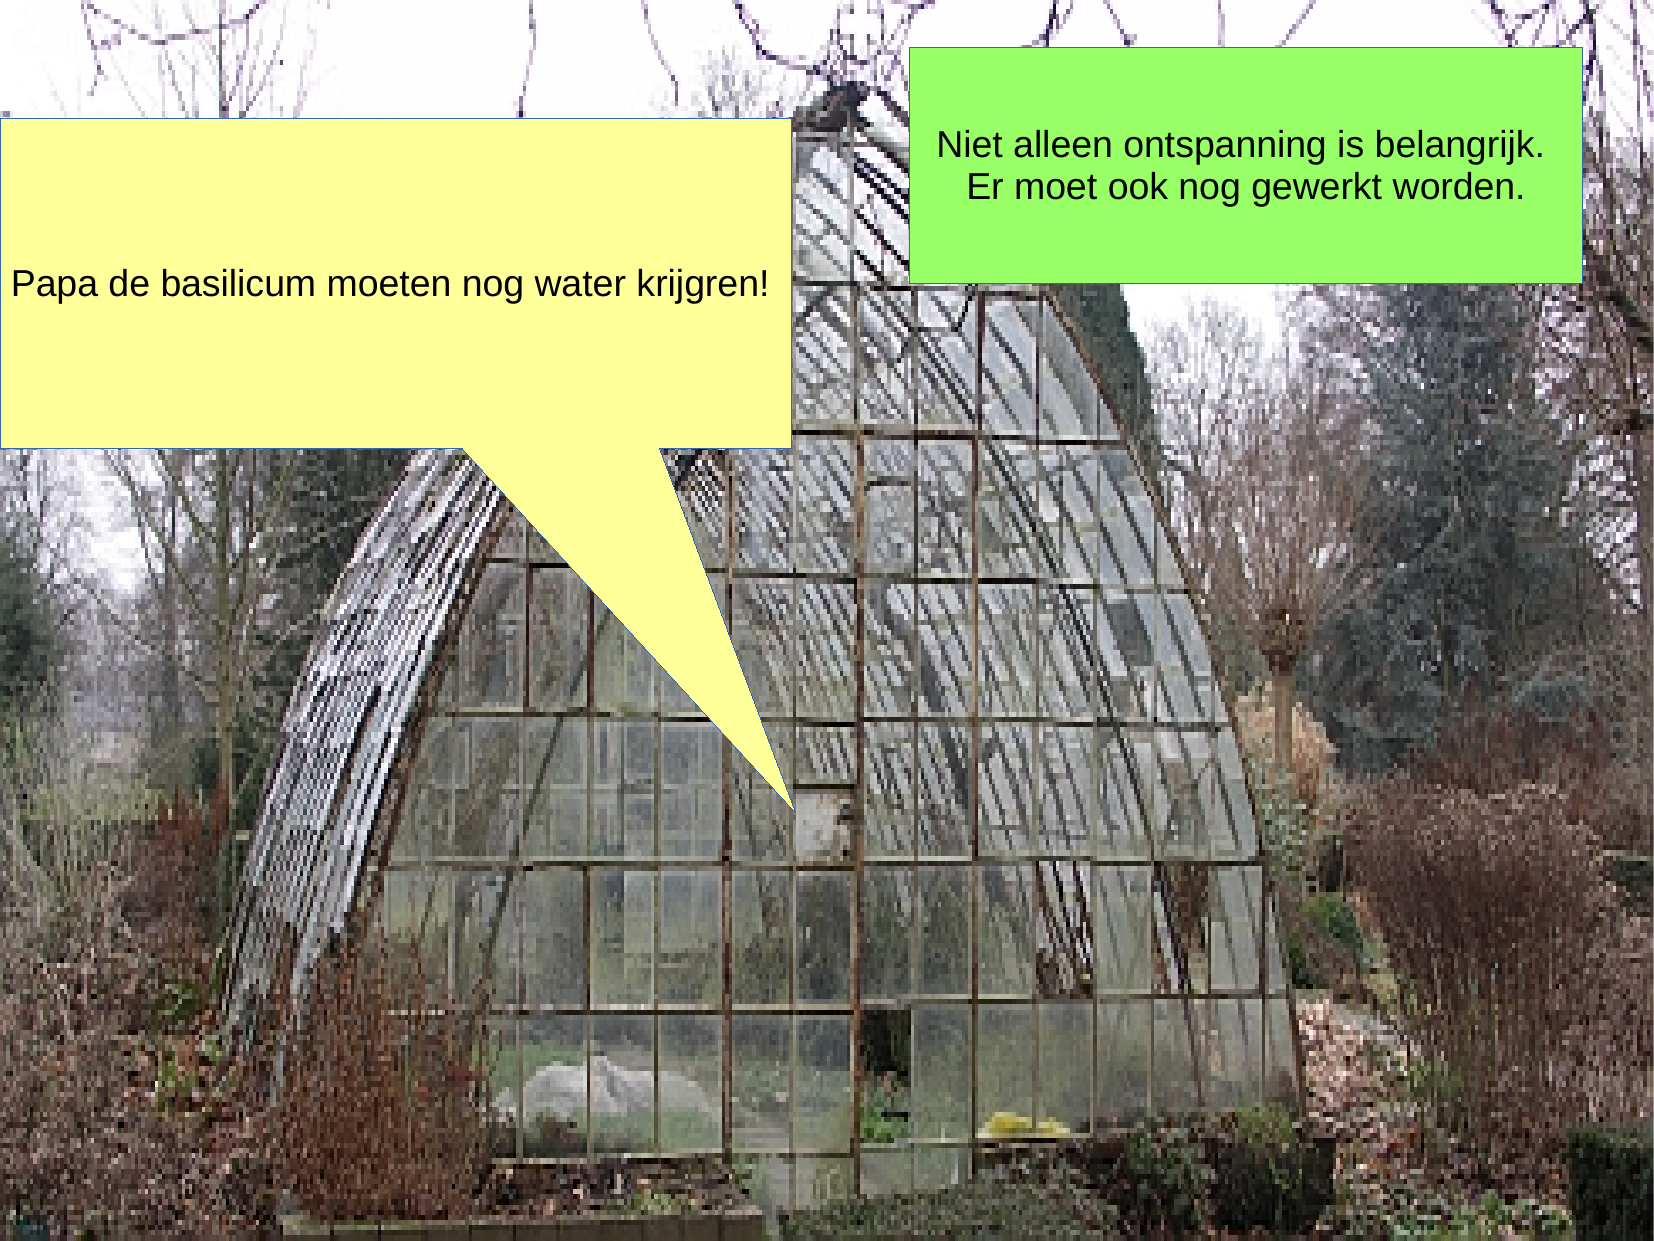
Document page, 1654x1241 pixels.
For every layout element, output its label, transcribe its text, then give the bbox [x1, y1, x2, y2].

text_box Papa de basilicum moeten nog water krijgren! [0, 118, 796, 813]
picture [0, 0, 1654, 1241]
text_box Niet alleen ontspanning is belangrijk. Er moet ook nog gewerkt worden. [909, 47, 1583, 284]
